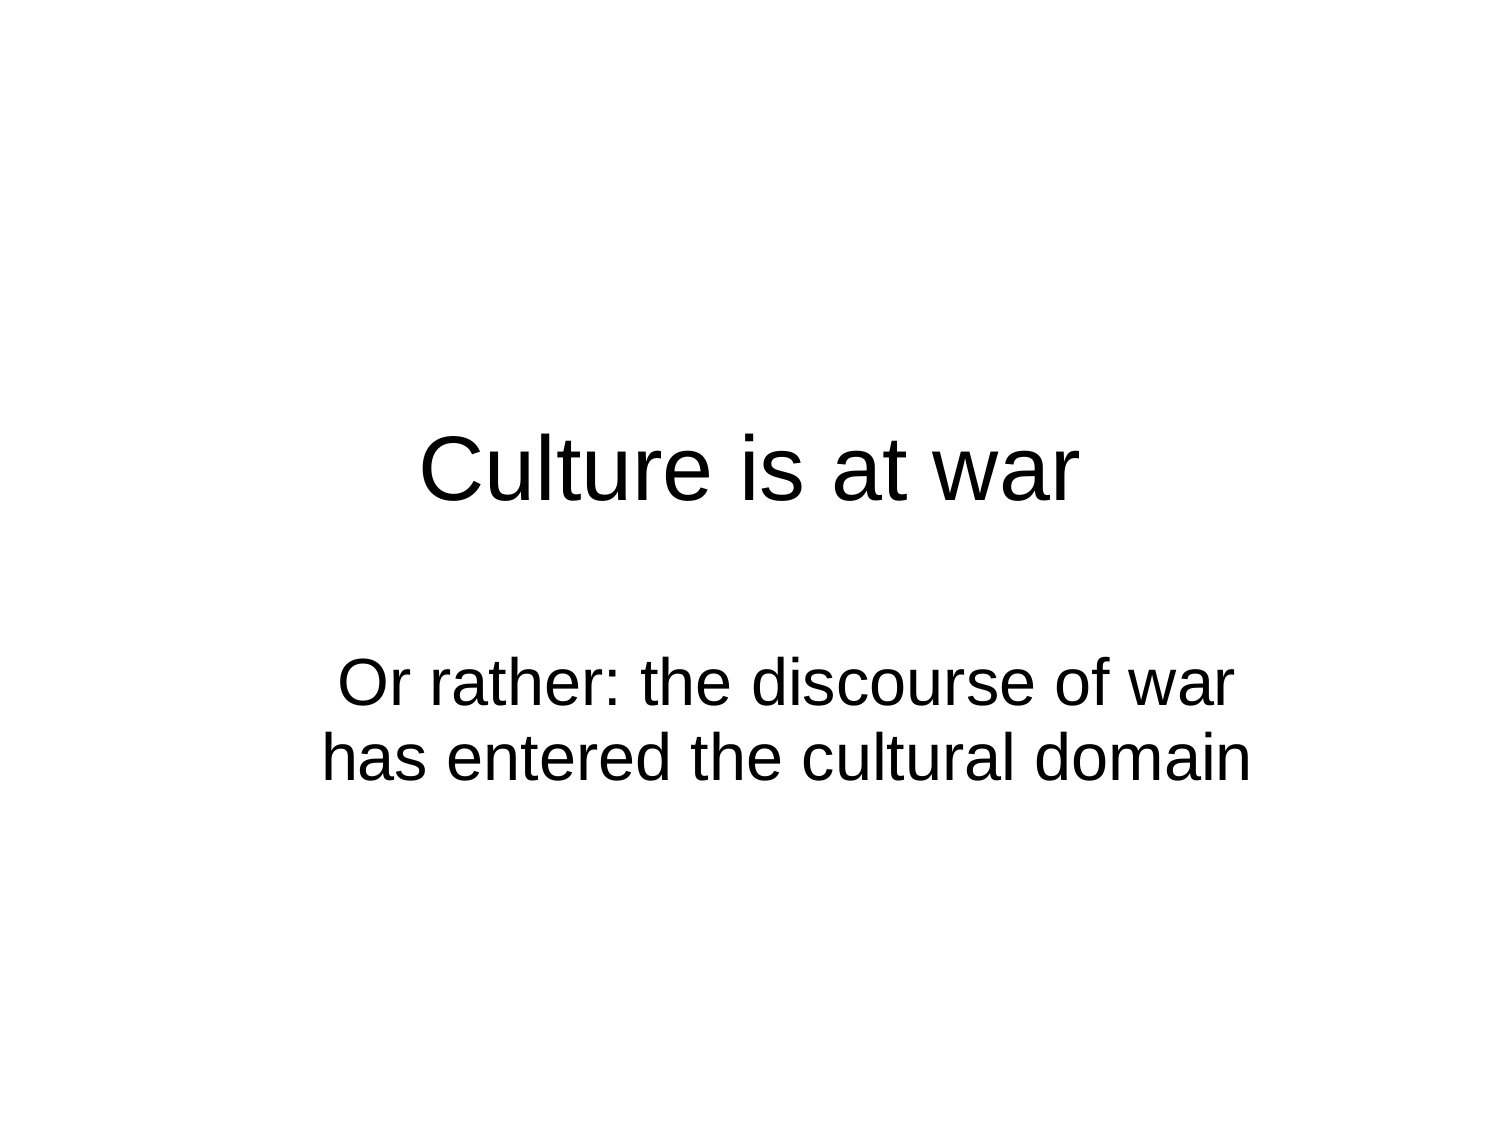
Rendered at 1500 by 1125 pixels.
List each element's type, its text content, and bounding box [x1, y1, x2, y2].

subtitle Or rather: the discourse of war has entered the cultural domain [225, 637, 1276, 926]
title Culture is at war [112, 374, 1388, 563]
